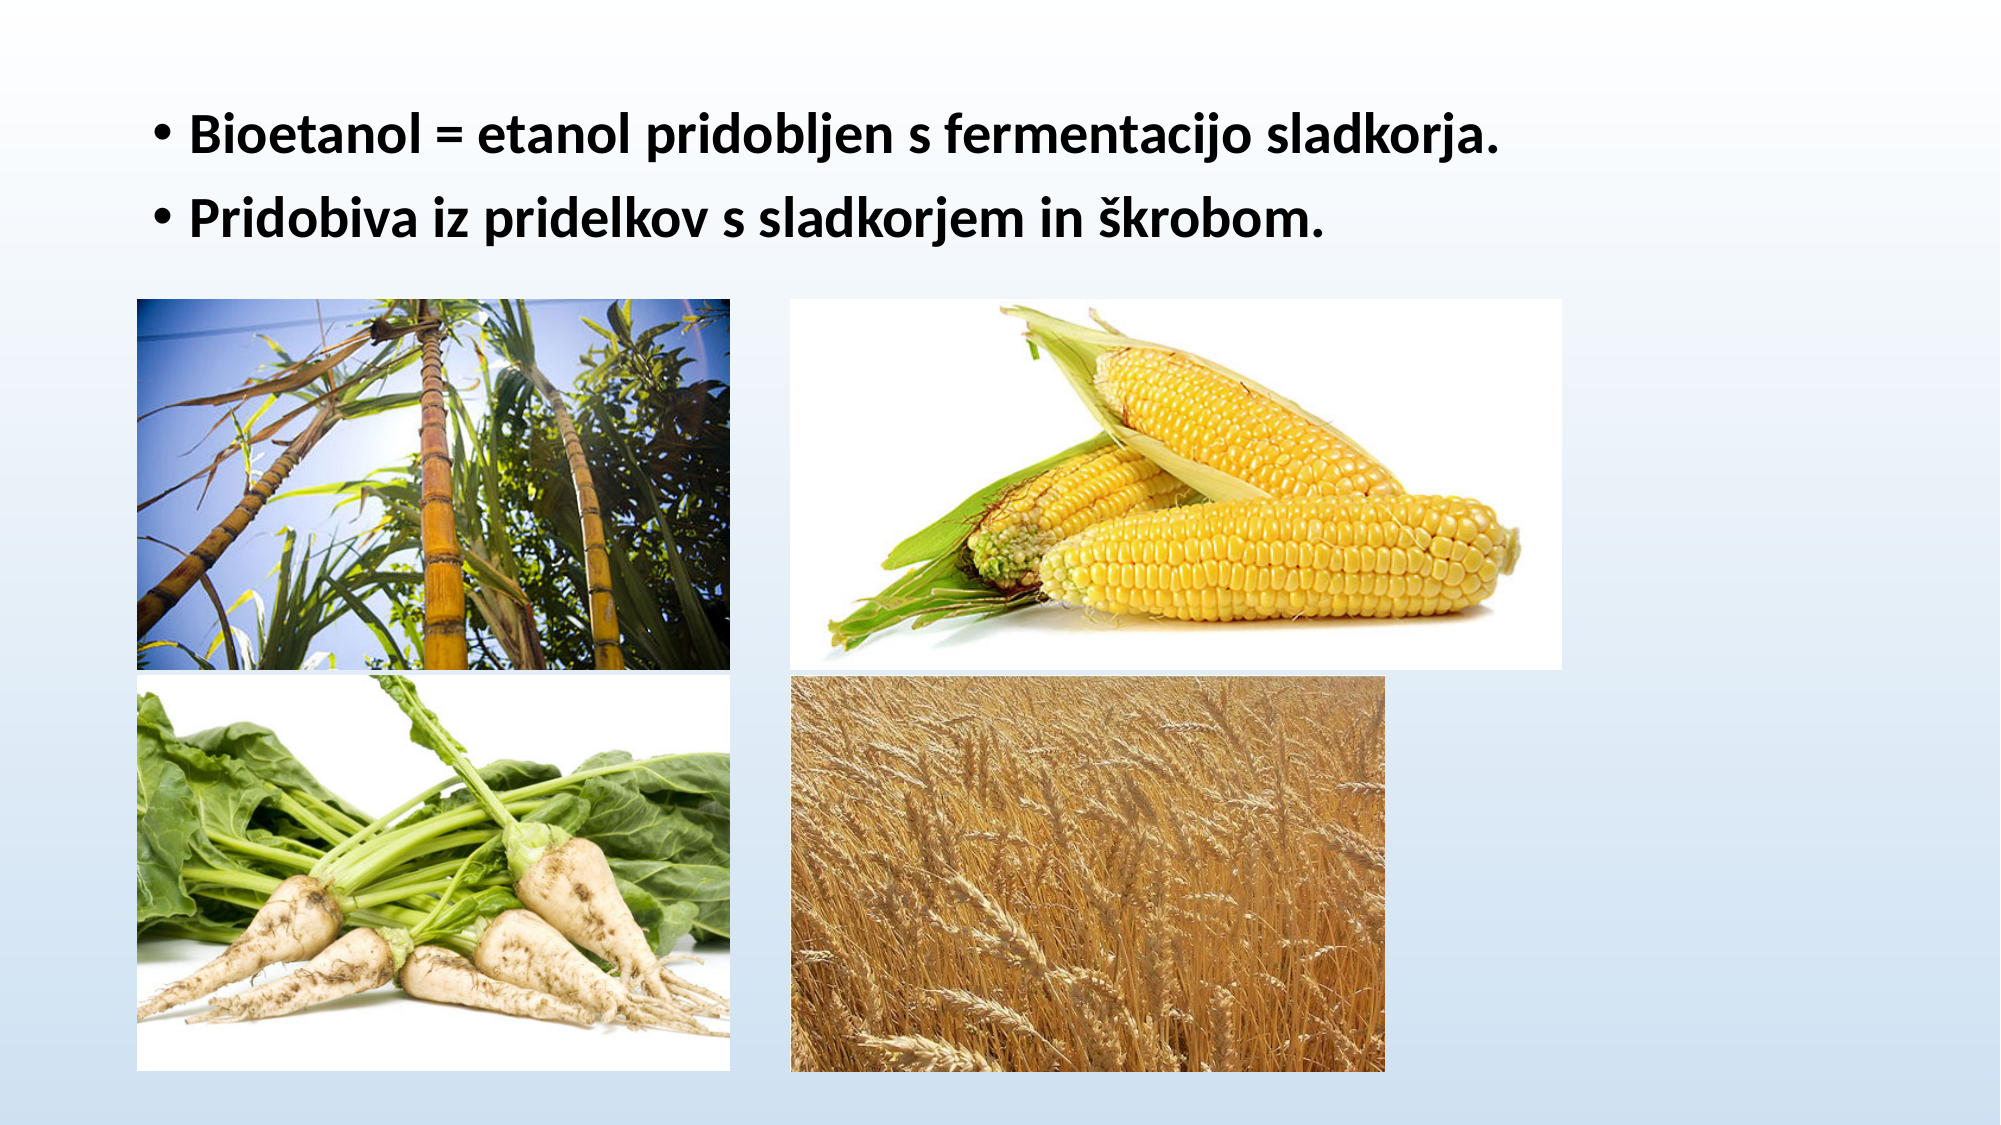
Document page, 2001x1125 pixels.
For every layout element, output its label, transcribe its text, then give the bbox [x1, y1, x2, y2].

picture [137, 299, 730, 670]
picture [137, 675, 730, 1071]
list Bioetanol = etanol pridobljen s fermentacijo sladkorja. Pridobiva iz pridelkov s sladkorjem in škrobom. [137, 96, 1863, 300]
picture [790, 299, 1562, 670]
picture [790, 675, 1385, 1072]
